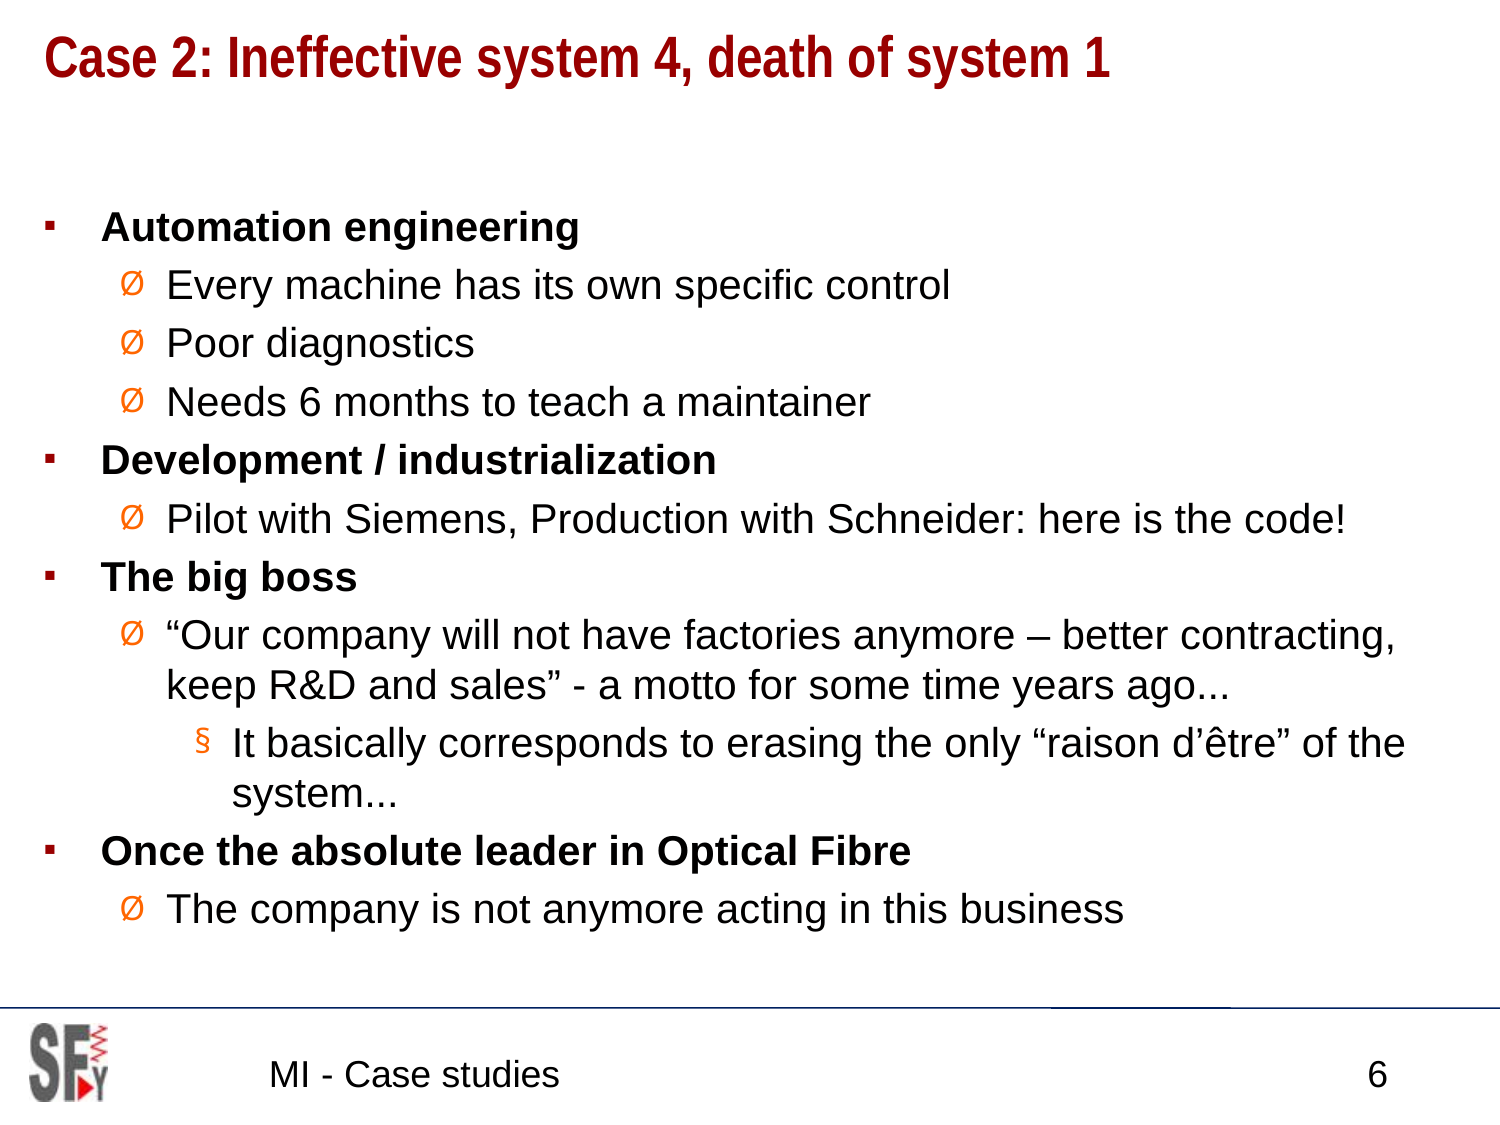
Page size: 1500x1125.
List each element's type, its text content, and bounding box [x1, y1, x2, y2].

slide_number <numéro> [1352, 1034, 1490, 1103]
picture [29, 1023, 108, 1102]
list Automation engineering Every machine has its own specific control Poor diagnostics Needs 6 months to teach a maintainer Development / industrialization Pilot with Siemens, Production with Schneider: here is the code! The big boss “Our company will not have factories anymore – better contracting, keep R&D and sales” - a motto for some time years ago... It basically corresponds to erasing the only “raison d’être” of the system... Once the absolute leader in Optical Fibre The company is not anymore acting in this business [29, 184, 1471, 988]
footer MI - Case studies [253, 1034, 1336, 1103]
title Case 2: Ineffective system 4, death of system 1 [29, 12, 1471, 138]
